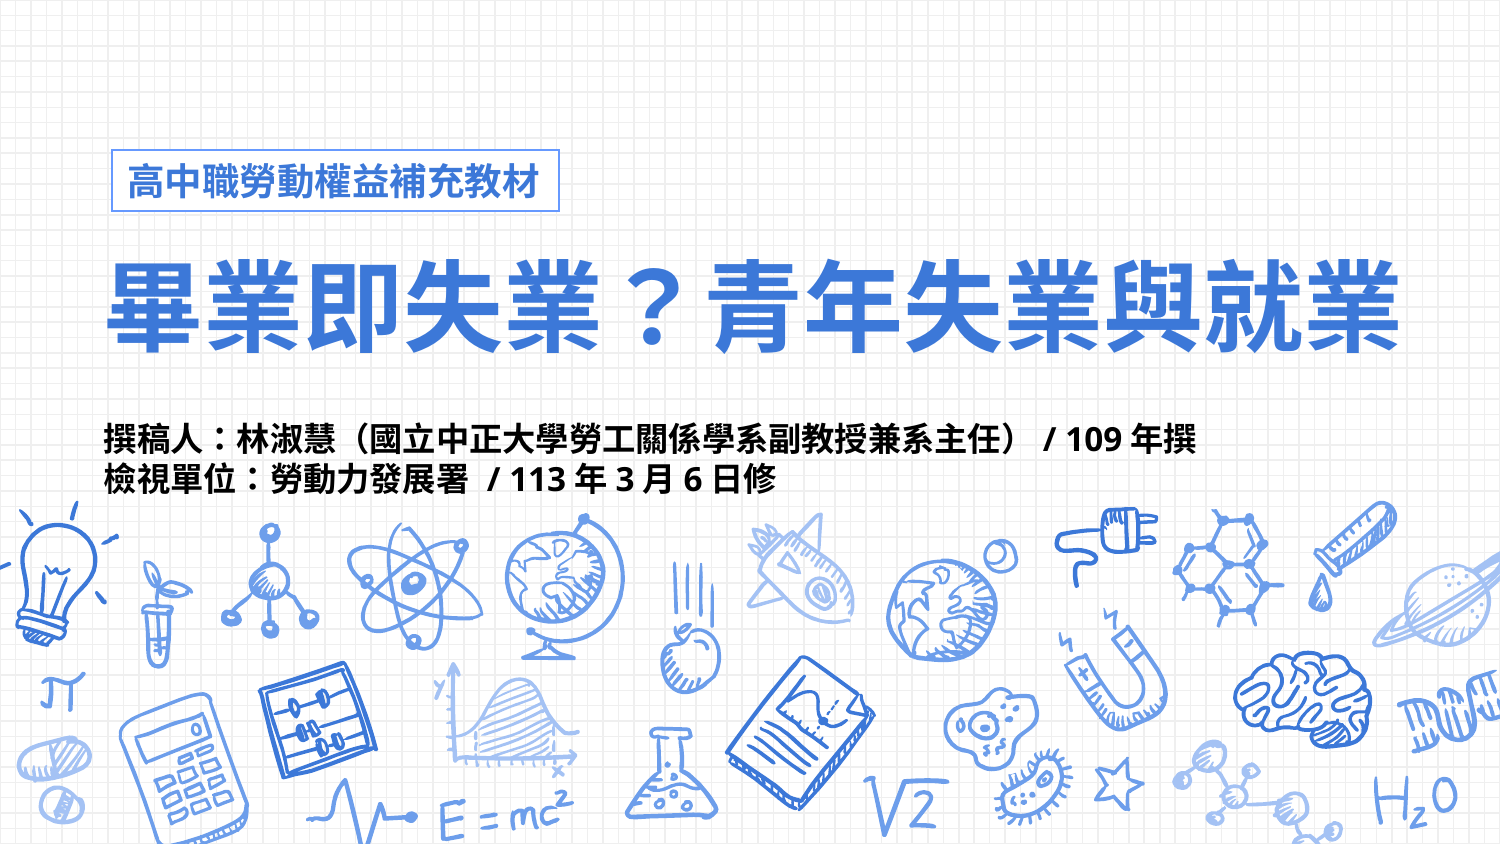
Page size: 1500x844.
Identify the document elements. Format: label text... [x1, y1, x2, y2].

title 畢業即失業？青年失業與就業 [88, 209, 1424, 400]
text_box 撰稿人：林淑慧（國立中正大學勞工關係學系副教授兼系主任）/ 109年撰 檢視單位：勞動力發展署 / 113年3月6日修 [88, 410, 1216, 507]
text_box 高中職勞動權益補充教材 [112, 150, 559, 211]
